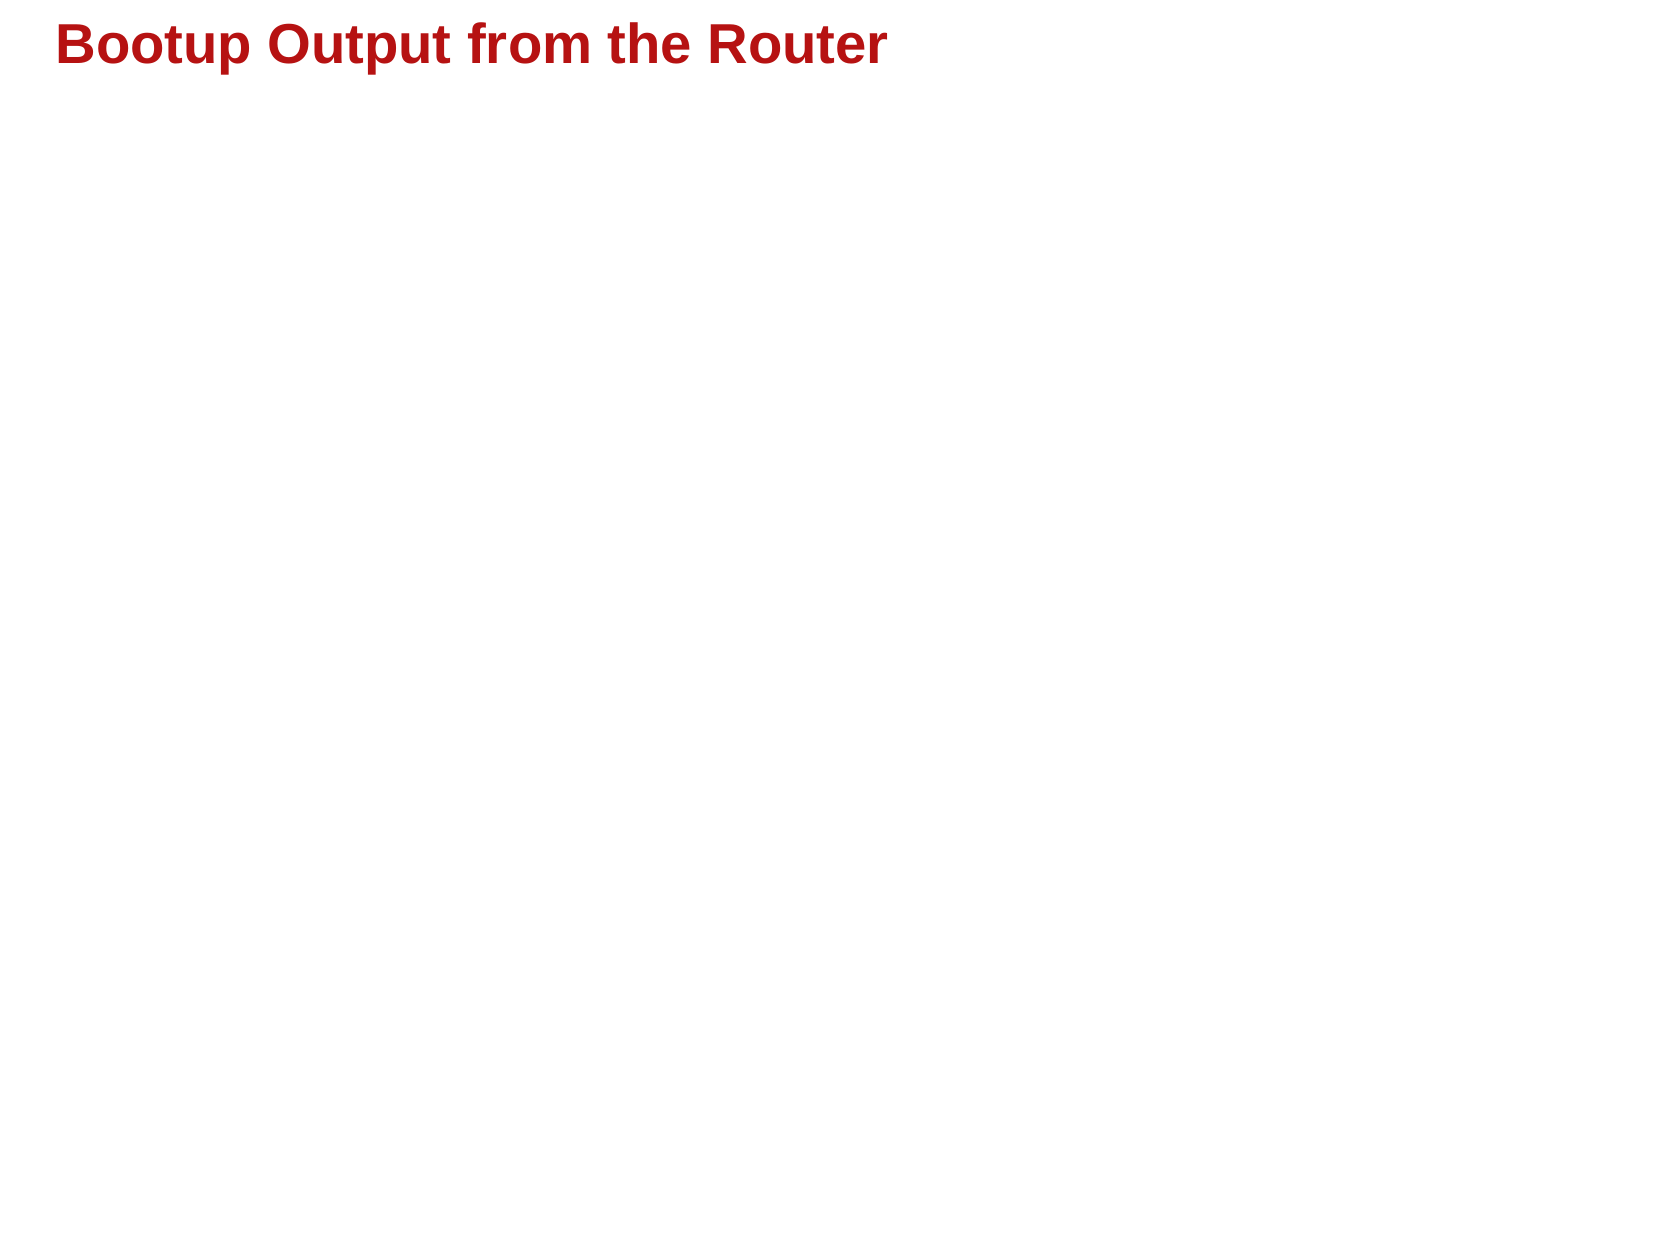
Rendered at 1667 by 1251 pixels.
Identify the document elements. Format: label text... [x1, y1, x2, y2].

text_box Bootup Output from the Router [0, 11, 1065, 76]
